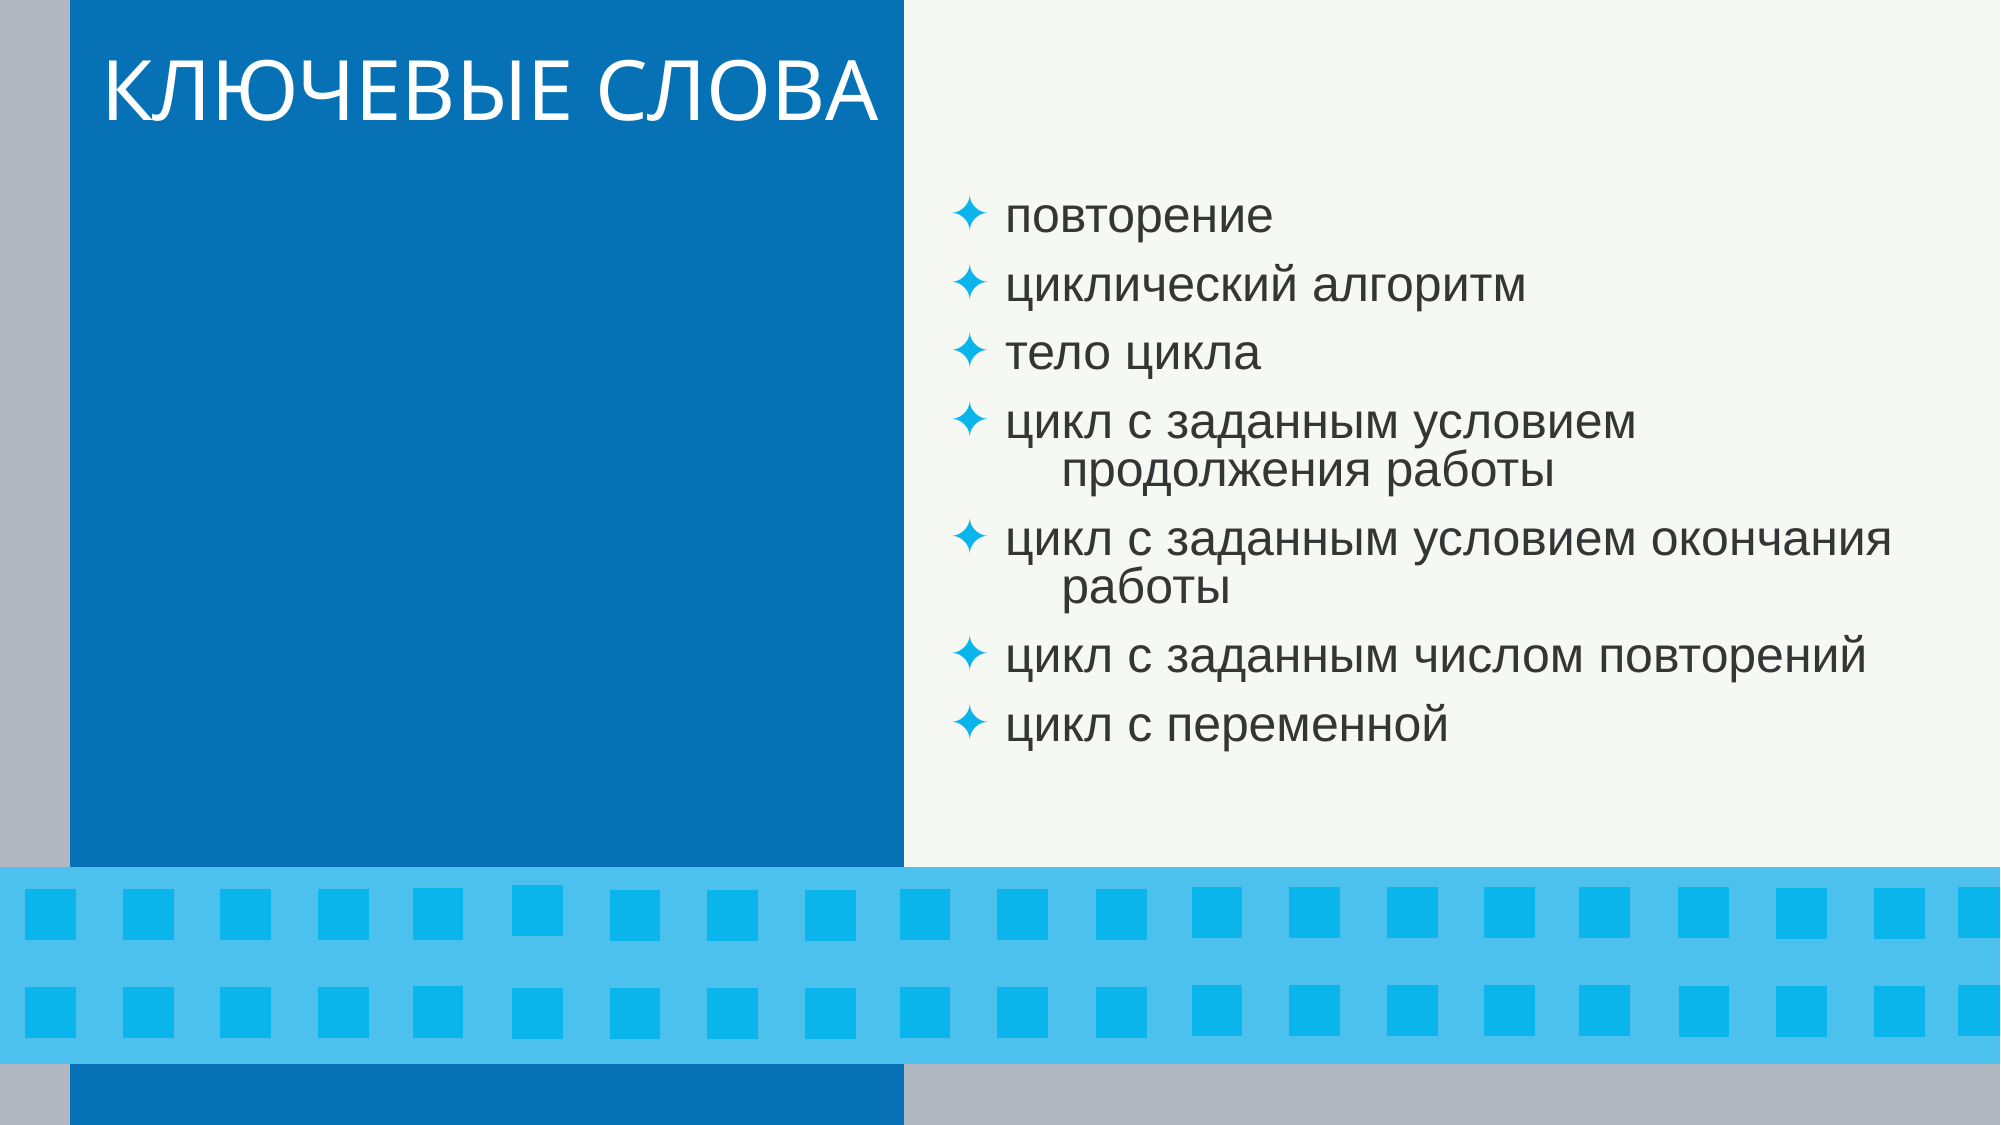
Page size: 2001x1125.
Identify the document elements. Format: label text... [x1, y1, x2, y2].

subtitle повторение циклический алгоритм тело цикла цикл с заданным условием продолжения работы цикл с заданным условием окончания работы цикл с заданным числом повторений цикл с переменной [933, 186, 1931, 806]
title КЛЮЧЕВЫЕ СЛОВА [86, 0, 904, 147]
